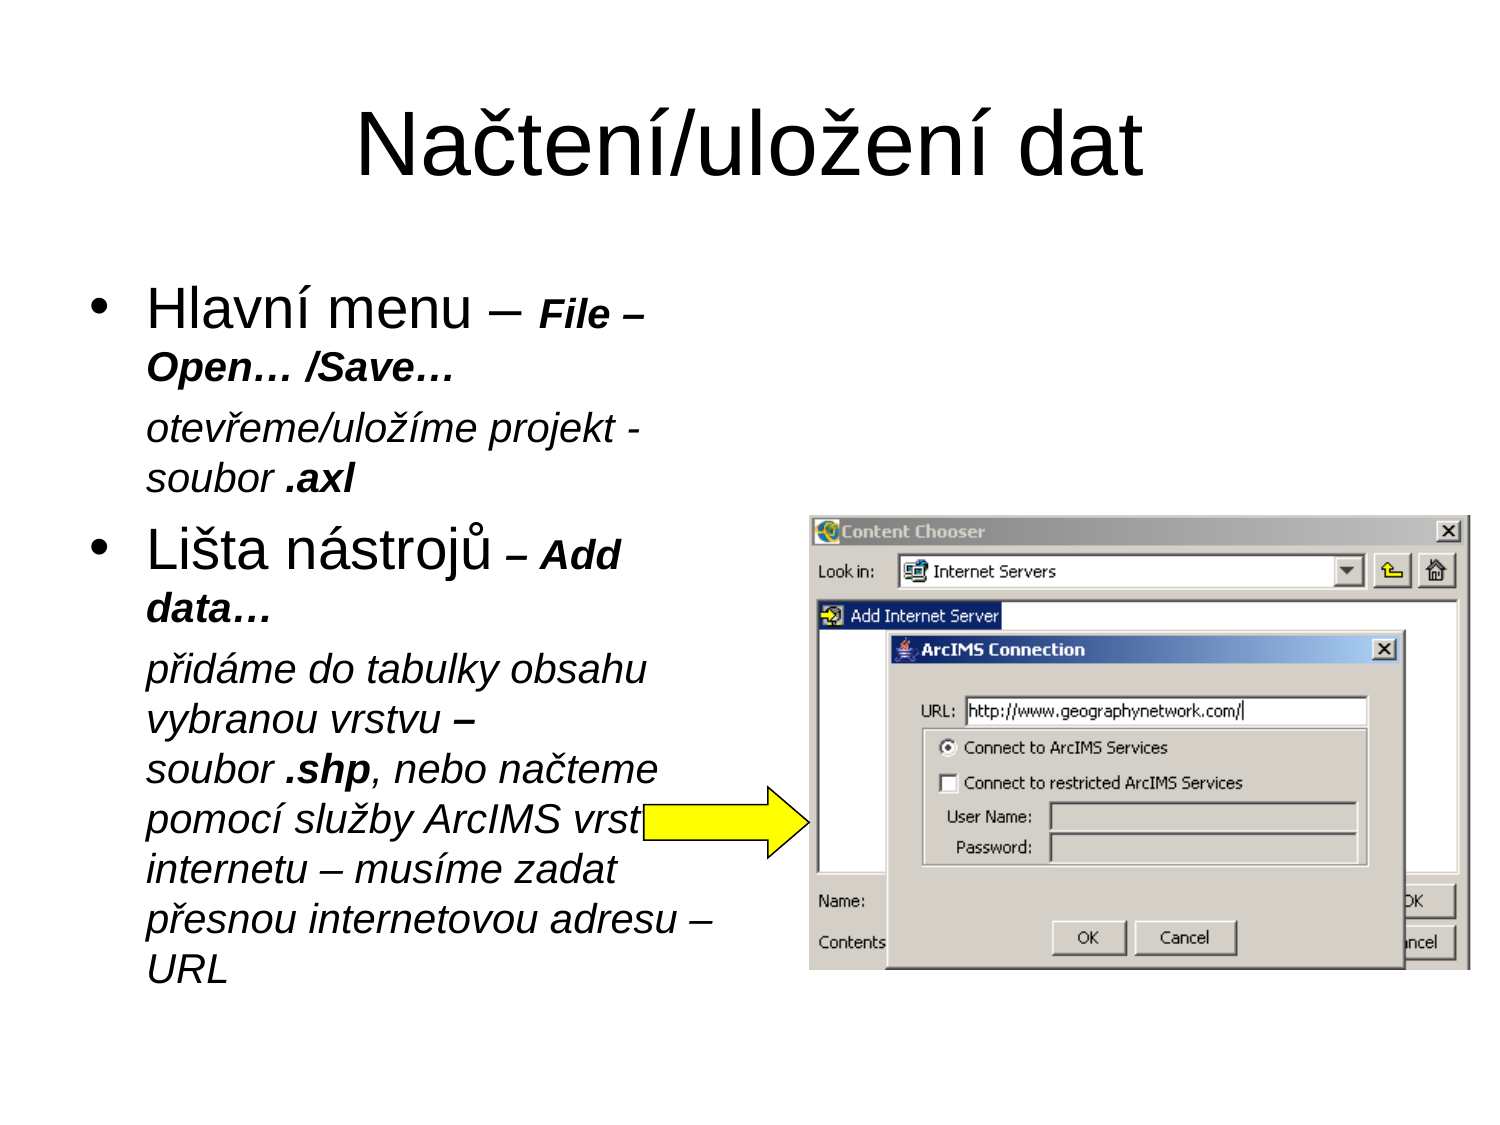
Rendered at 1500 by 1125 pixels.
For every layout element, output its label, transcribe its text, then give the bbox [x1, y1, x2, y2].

title Načtení/uložení dat [75, 45, 1426, 233]
picture [809, 515, 1472, 970]
text_box [643, 786, 810, 858]
list Hlavní menu – File – Open… /Save… otevřeme/uložíme projekt - soubor .axl Lišta nástrojů – Add data… přidáme do tabulky obsahu vybranou vrstvu – soubor .shp, nebo načteme pomocí služby ArcIMS vrstvu z internetu – musíme zadat přesnou internetovou adresu – URL [75, 262, 738, 1121]
